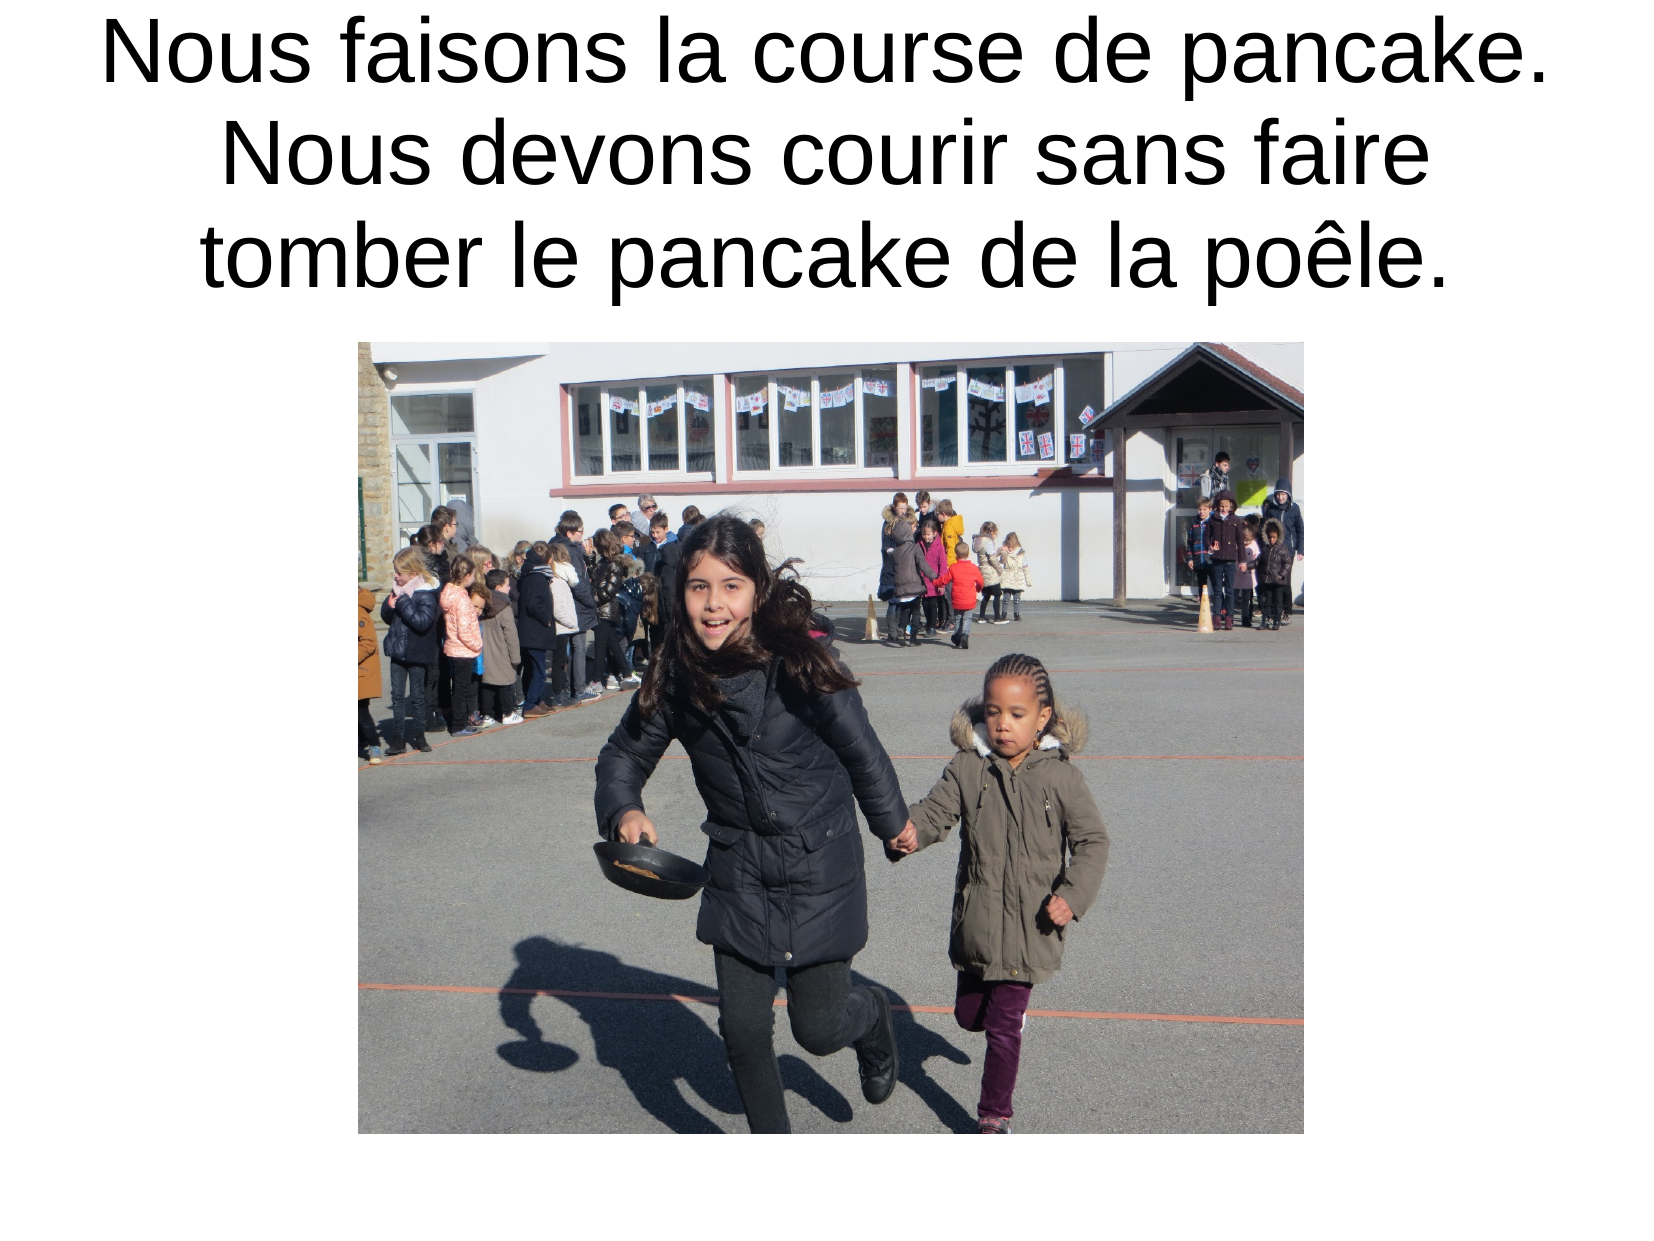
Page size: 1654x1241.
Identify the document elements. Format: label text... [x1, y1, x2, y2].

picture [358, 342, 1304, 1134]
title Nous faisons la course de pancake. Nous devons courir sans faire tomber le pancake de la poêle. [82, 0, 1571, 307]
